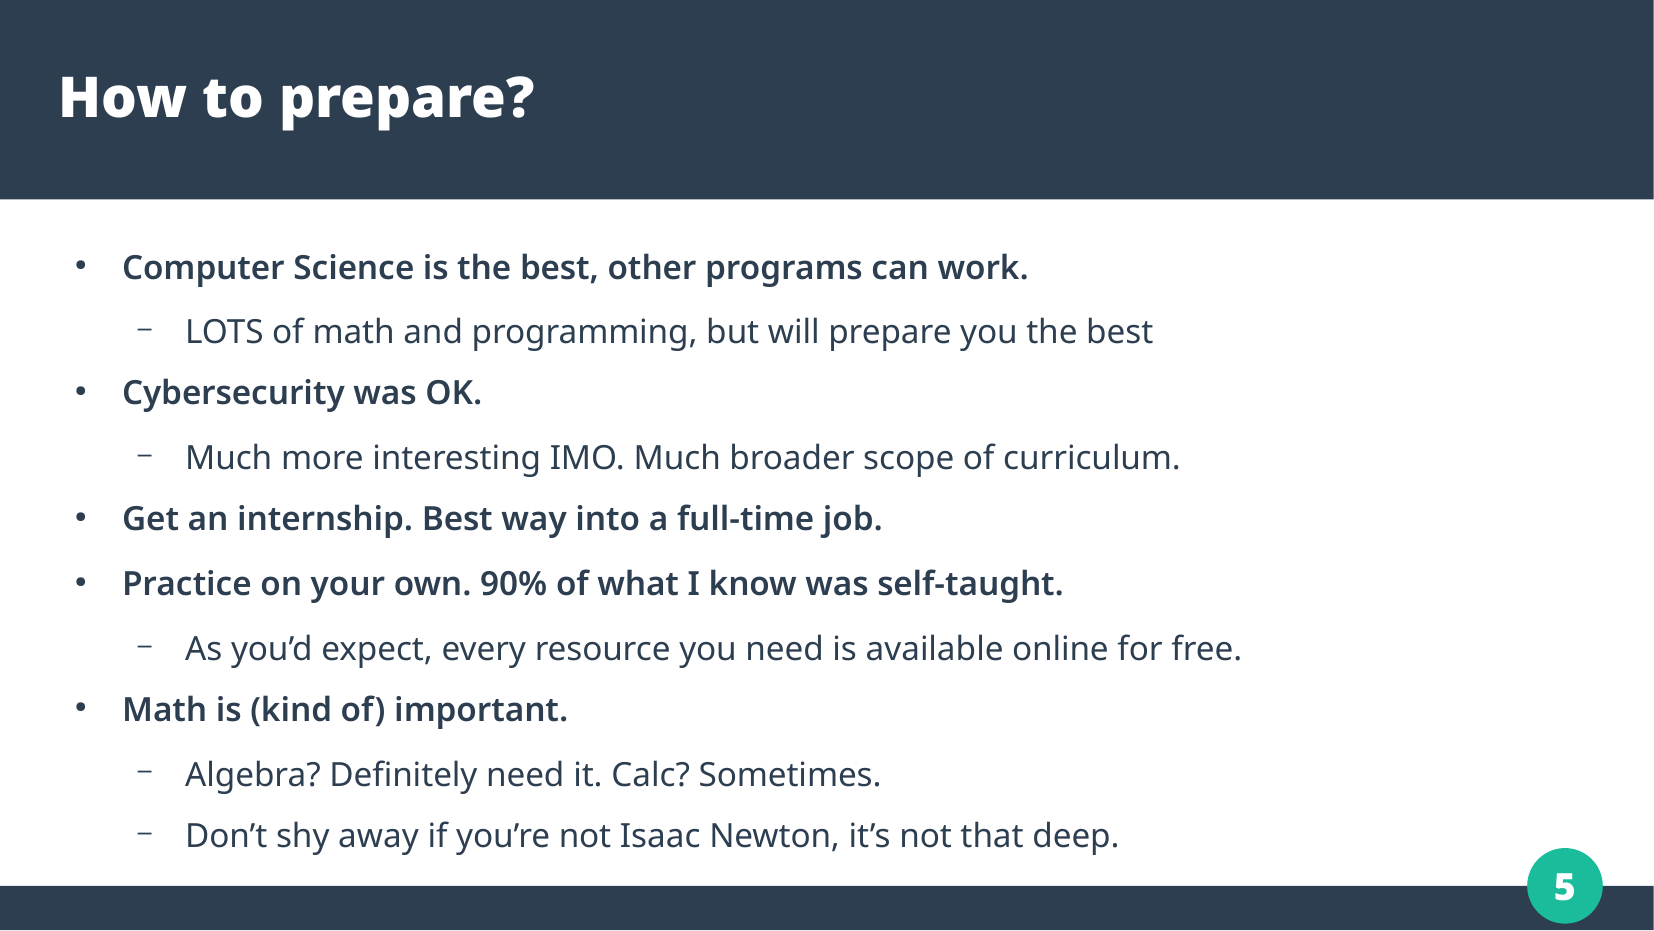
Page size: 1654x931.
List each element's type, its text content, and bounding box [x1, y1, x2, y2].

title How to prepare? [59, 37, 1595, 155]
list Computer Science is the best, other programs can work. LOTS of math and programming, but will prepare you the best Cybersecurity was OK. Much more interesting IMO. Much broader scope of curriculum. Get an internship. Best way into a full-time job. Practice on your own. 90% of what I know was self-taught. As you’d expect, every resource you need is available online for free. Math is (kind of) important. Algebra? Definitely need it. Calc? Sometimes. Don’t shy away if you’re not Isaac Newton, it’s not that deep. [59, 243, 1595, 864]
